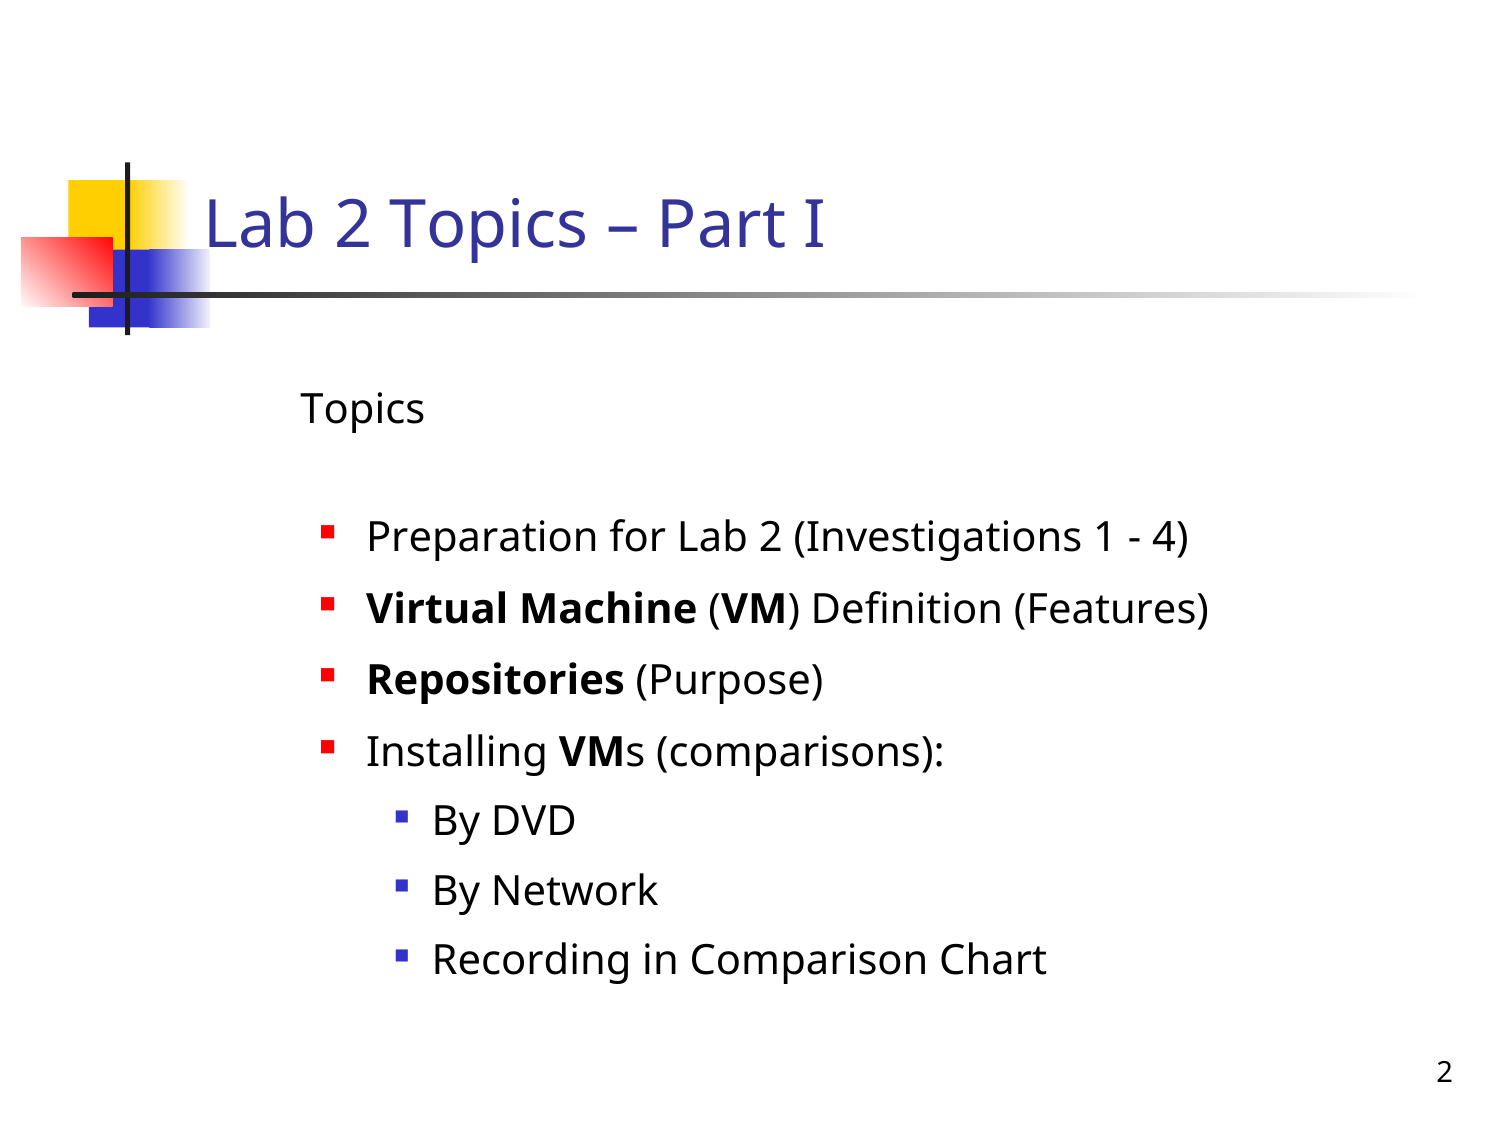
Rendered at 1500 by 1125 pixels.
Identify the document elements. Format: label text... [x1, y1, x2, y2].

title Lab 2 Topics – Part I [188, 35, 1468, 276]
list Topics Preparation for Lab 2 (Investigations 1 - 4) Virtual Machine (VM) Definition (Features) Repositories (Purpose) Installing VMs (comparisons): By DVD By Network Recording in Comparison Chart [229, 365, 1434, 1039]
